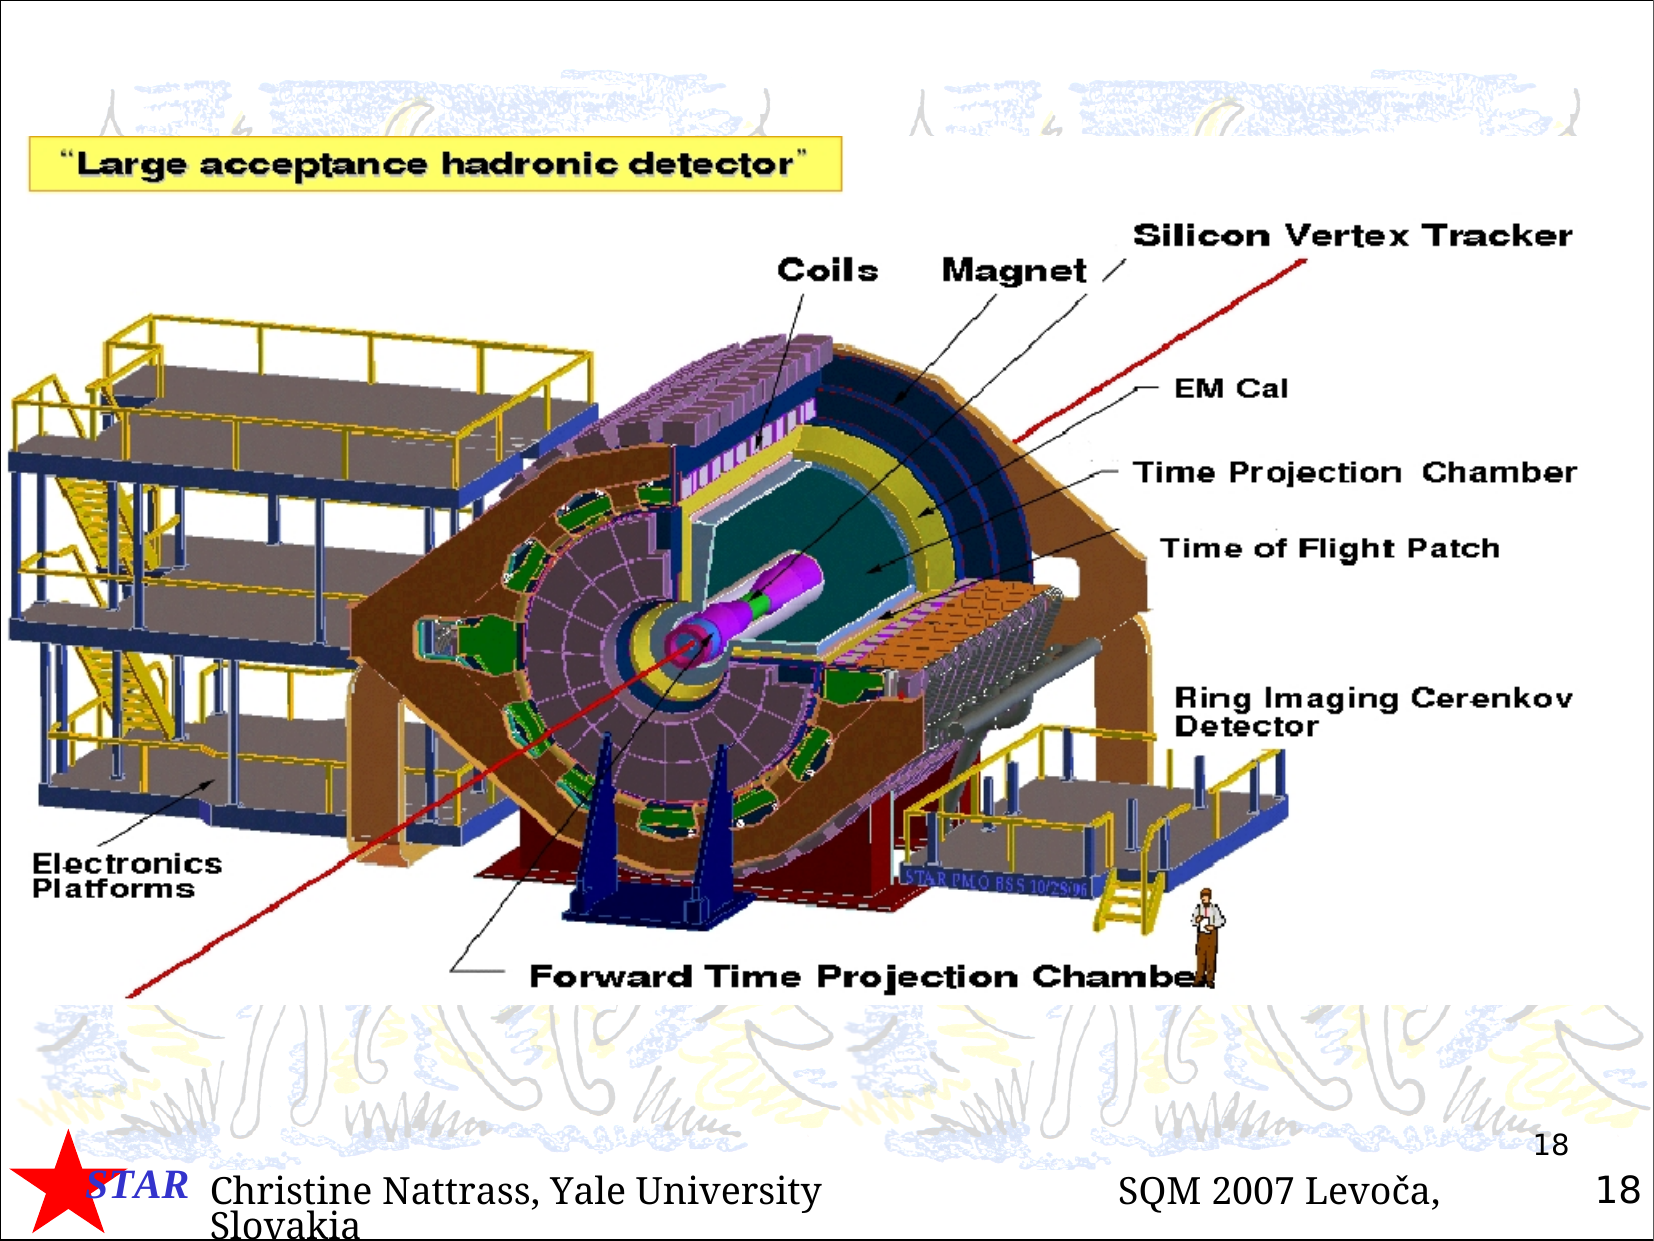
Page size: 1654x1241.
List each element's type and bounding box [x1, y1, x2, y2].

picture [2, 136, 1653, 1005]
